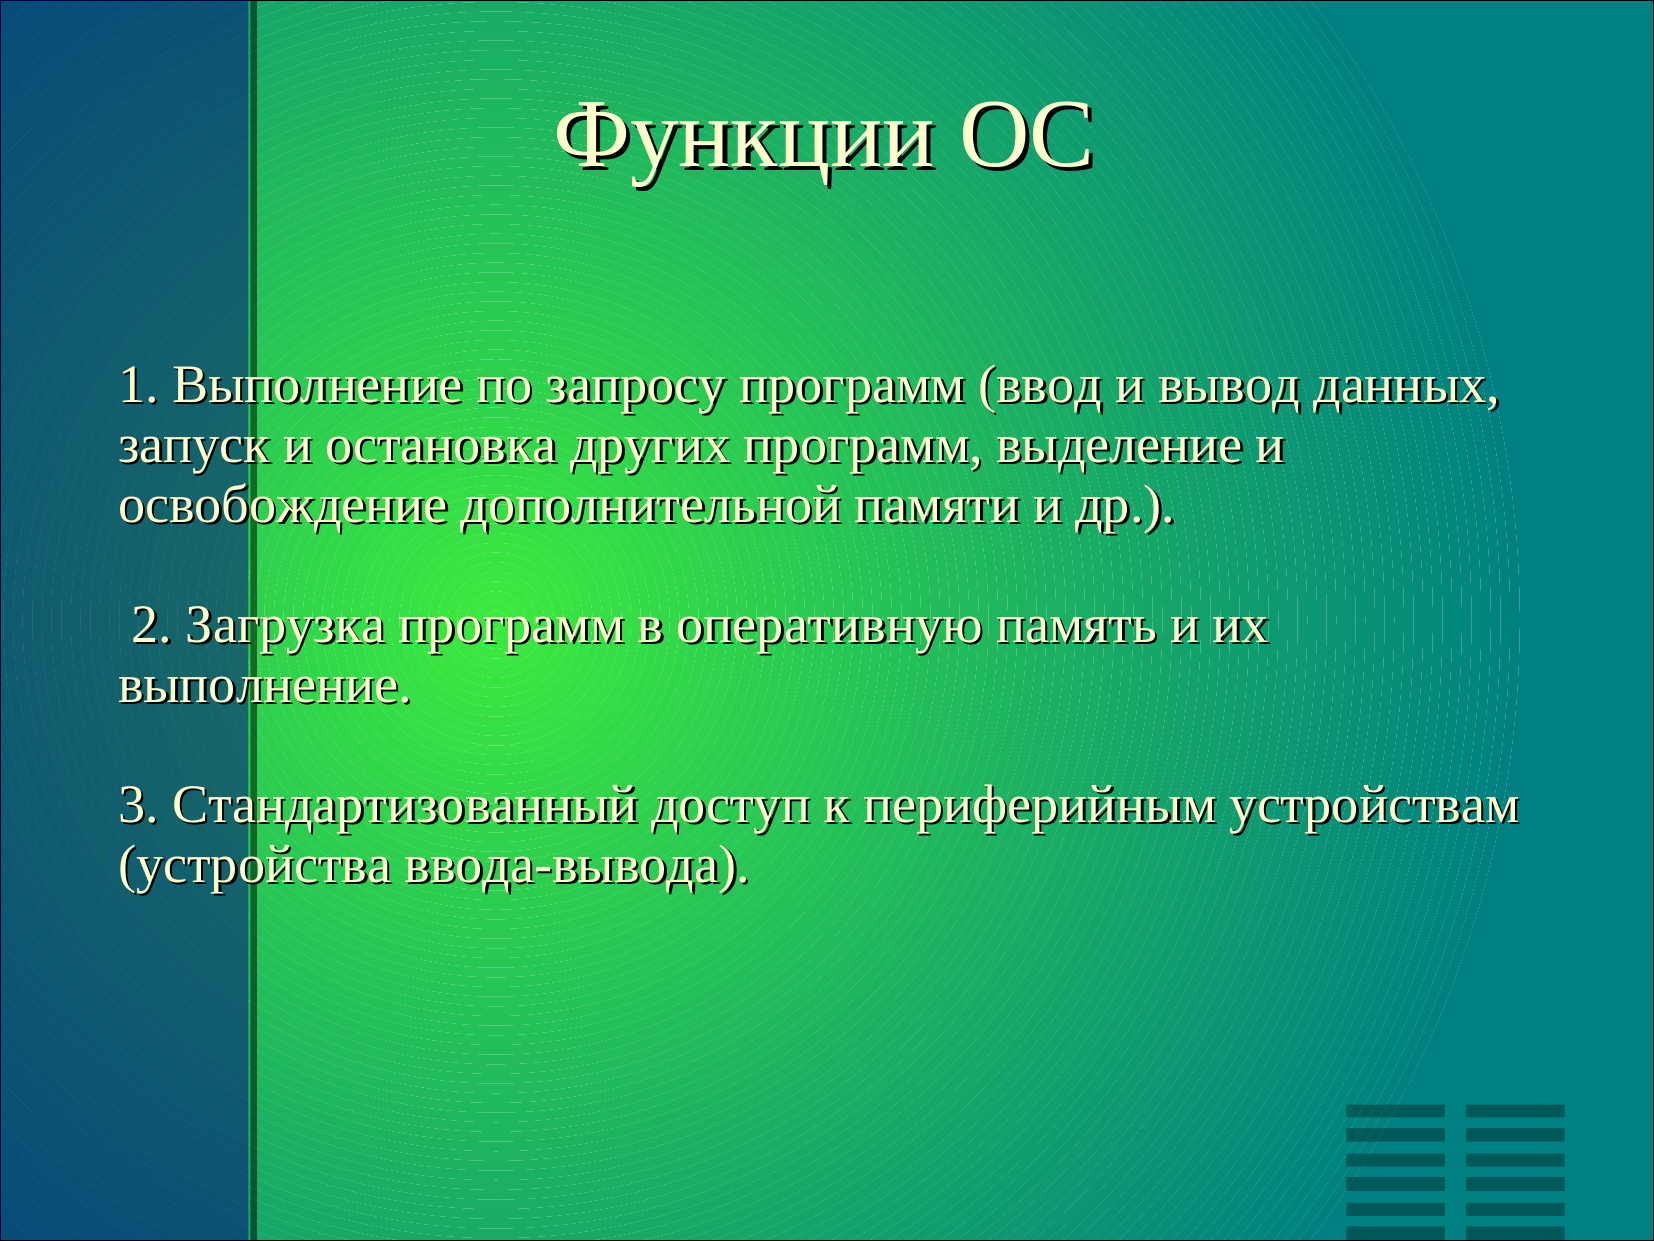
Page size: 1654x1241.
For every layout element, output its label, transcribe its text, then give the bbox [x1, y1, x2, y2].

title Функции ОС [118, 29, 1531, 237]
subtitle 1. Выполнение по запросу программ (ввод и вывод данных, запуск и остановка других программ, выделение и освобождение дополнительной памяти и др.). 2. Загрузка программ в оперативную память и их выполнение. 3. Стандартизованный доступ к периферийным устройствам (устройства ввода-вывода). [118, 274, 1531, 1094]
